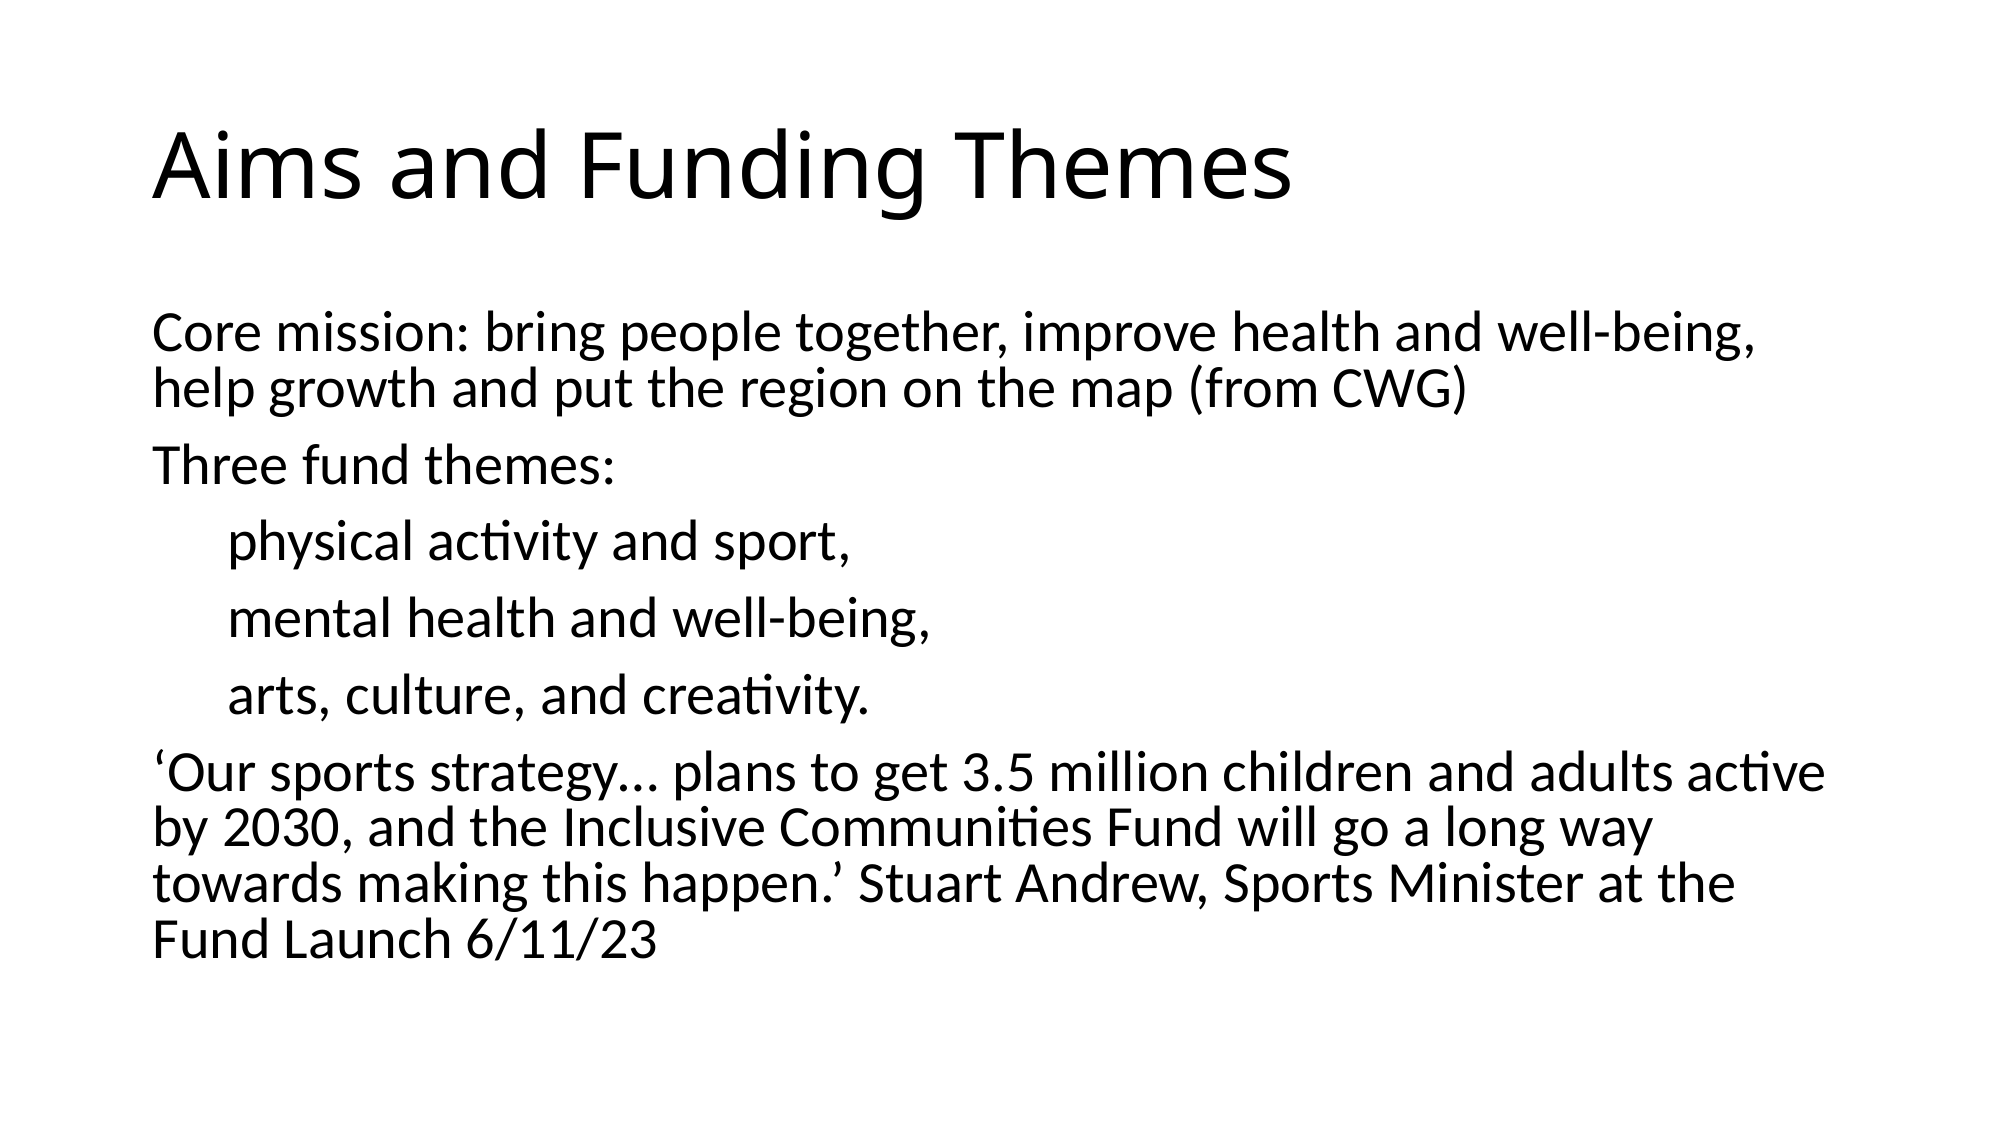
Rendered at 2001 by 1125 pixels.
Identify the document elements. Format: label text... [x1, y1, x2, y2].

title Aims and Funding Themes [137, 59, 1863, 278]
list Core mission: bring people together, improve health and well-being, help growth and put the region on the map (from CWG) Three fund themes: physical activity and sport, mental health and well-being, arts, culture, and creativity. ‘Our sports strategy… plans to get 3.5 million children and adults active by 2030, and the Inclusive Communities Fund will go a long way towards making this happen.’ Stuart Andrew, Sports Minister at the Fund Launch 6/11/23 [137, 299, 1863, 1014]
